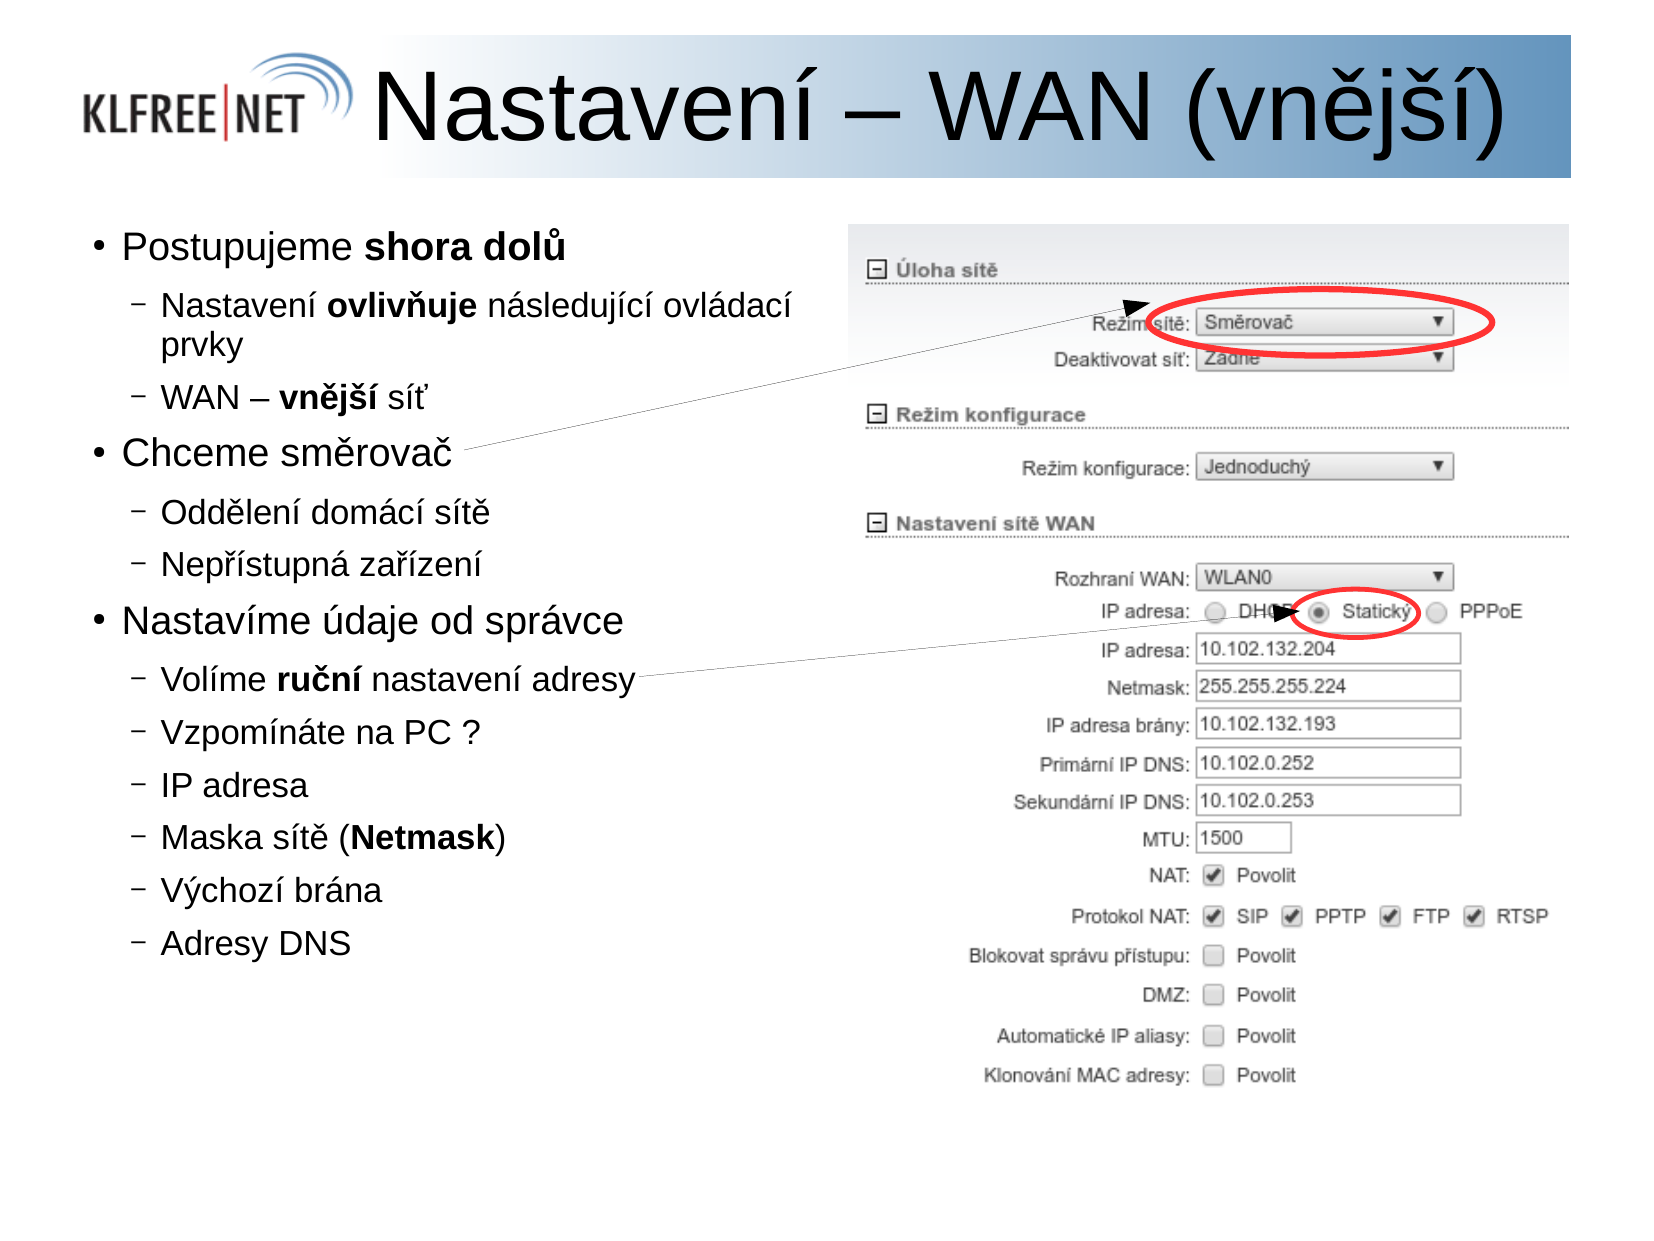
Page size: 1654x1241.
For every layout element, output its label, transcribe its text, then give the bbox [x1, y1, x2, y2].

picture [59, 11, 372, 201]
picture [848, 224, 1569, 1111]
picture [1295, 592, 1416, 635]
title Nastavení – WAN (vnější) [371, 47, 1560, 166]
list Postupujeme shora dolů Nastavení ovlivňuje následující ovládací prvky WAN – vnější síť Chceme směrovač Oddělení domácí sítě Nepřístupná zařízení Nastavíme údaje od správce Volíme ruční nastavení adresy Vzpomínáte na PC ? IP adresa Maska sítě (Netmask) Výchozí brána Adresy DNS [82, 224, 848, 974]
